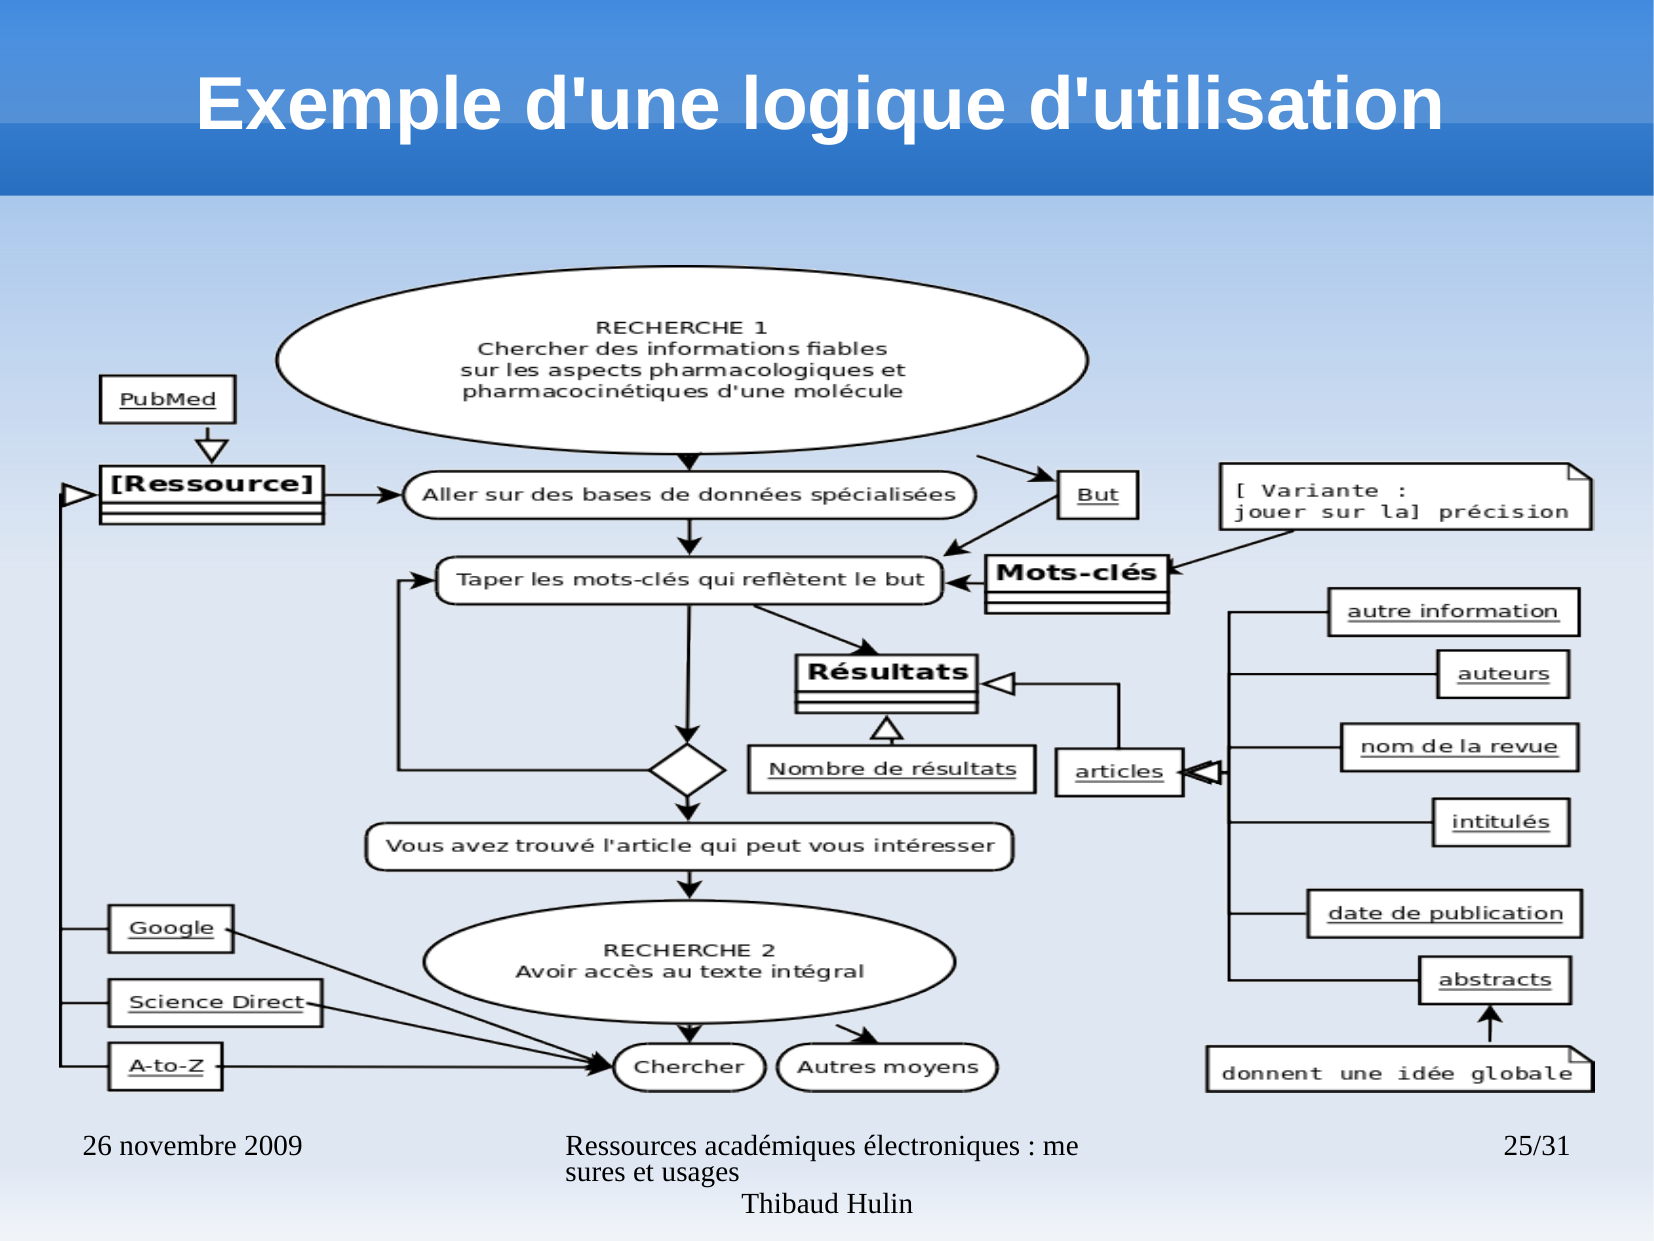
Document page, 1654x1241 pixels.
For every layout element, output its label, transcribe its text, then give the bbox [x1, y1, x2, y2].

picture [0, 0, 1654, 1241]
title Exemple d'une logique d'utilisation [76, 0, 1565, 208]
